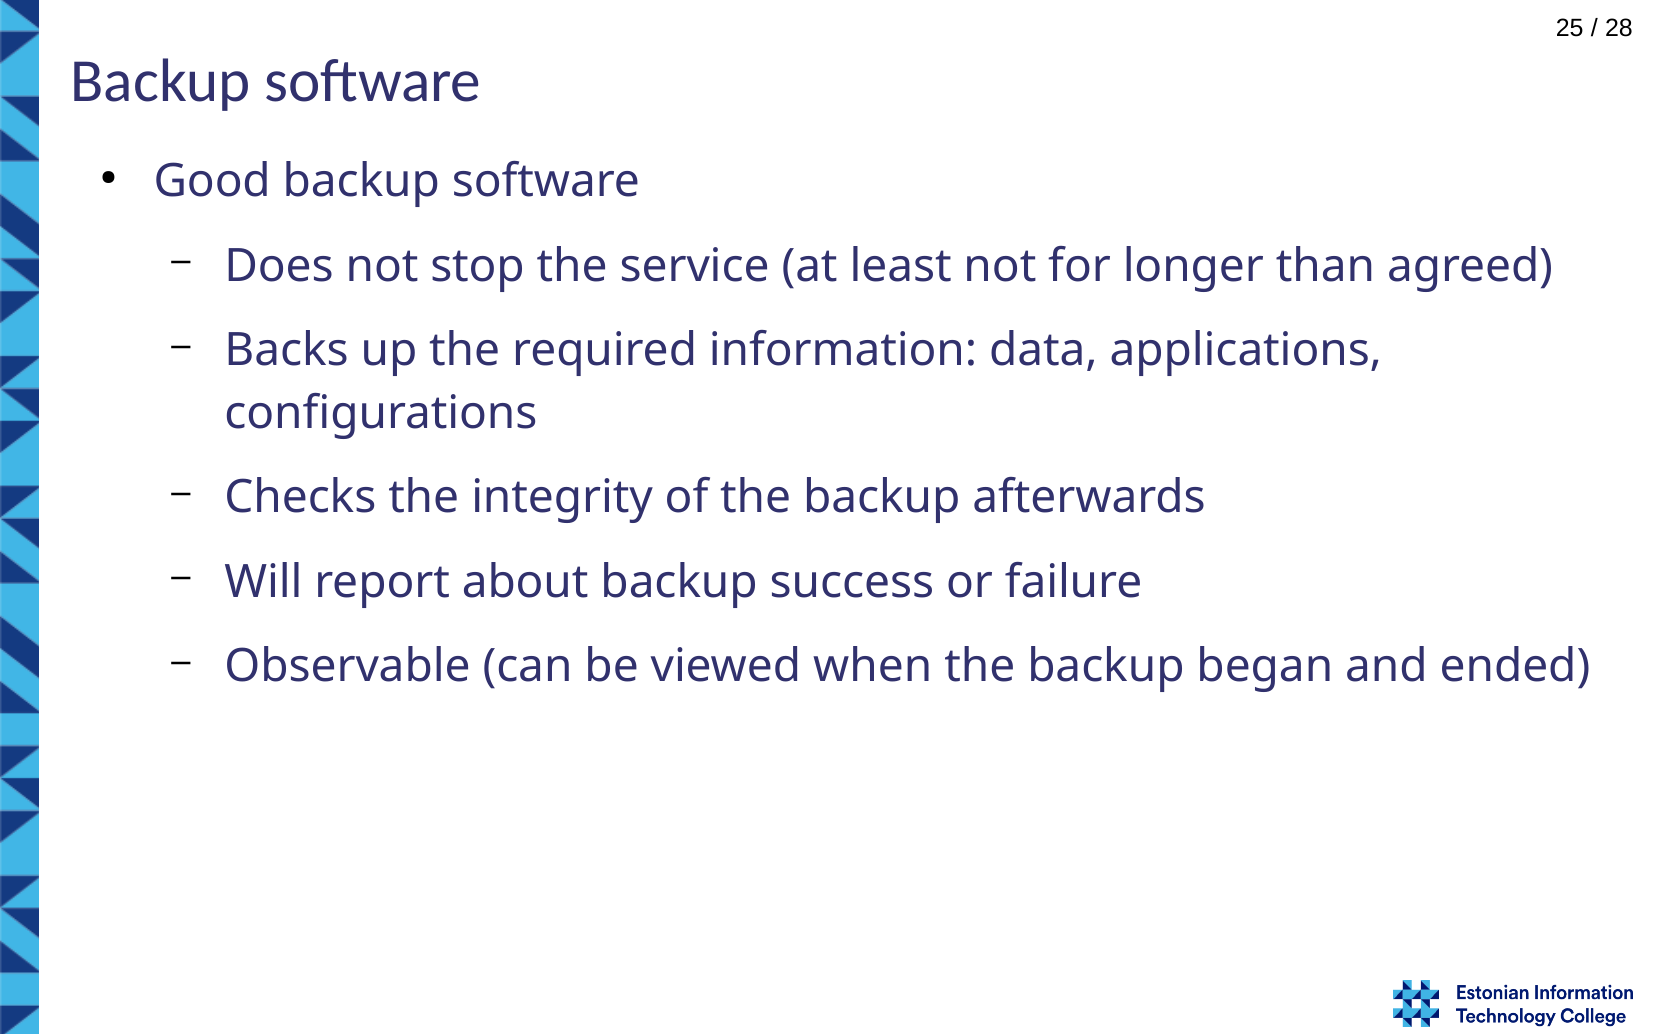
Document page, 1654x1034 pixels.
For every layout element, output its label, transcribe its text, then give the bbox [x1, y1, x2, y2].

title Backup software [70, 41, 1630, 130]
list Good backup software Does not stop the service (at least not for longer than agreed) Backs up the required information: data, applications, configurations Checks the integrity of the backup afterwards Will report about backup success or failure Observable (can be viewed when the backup began and ended) [82, 147, 1625, 866]
picture [1393, 980, 1633, 1027]
